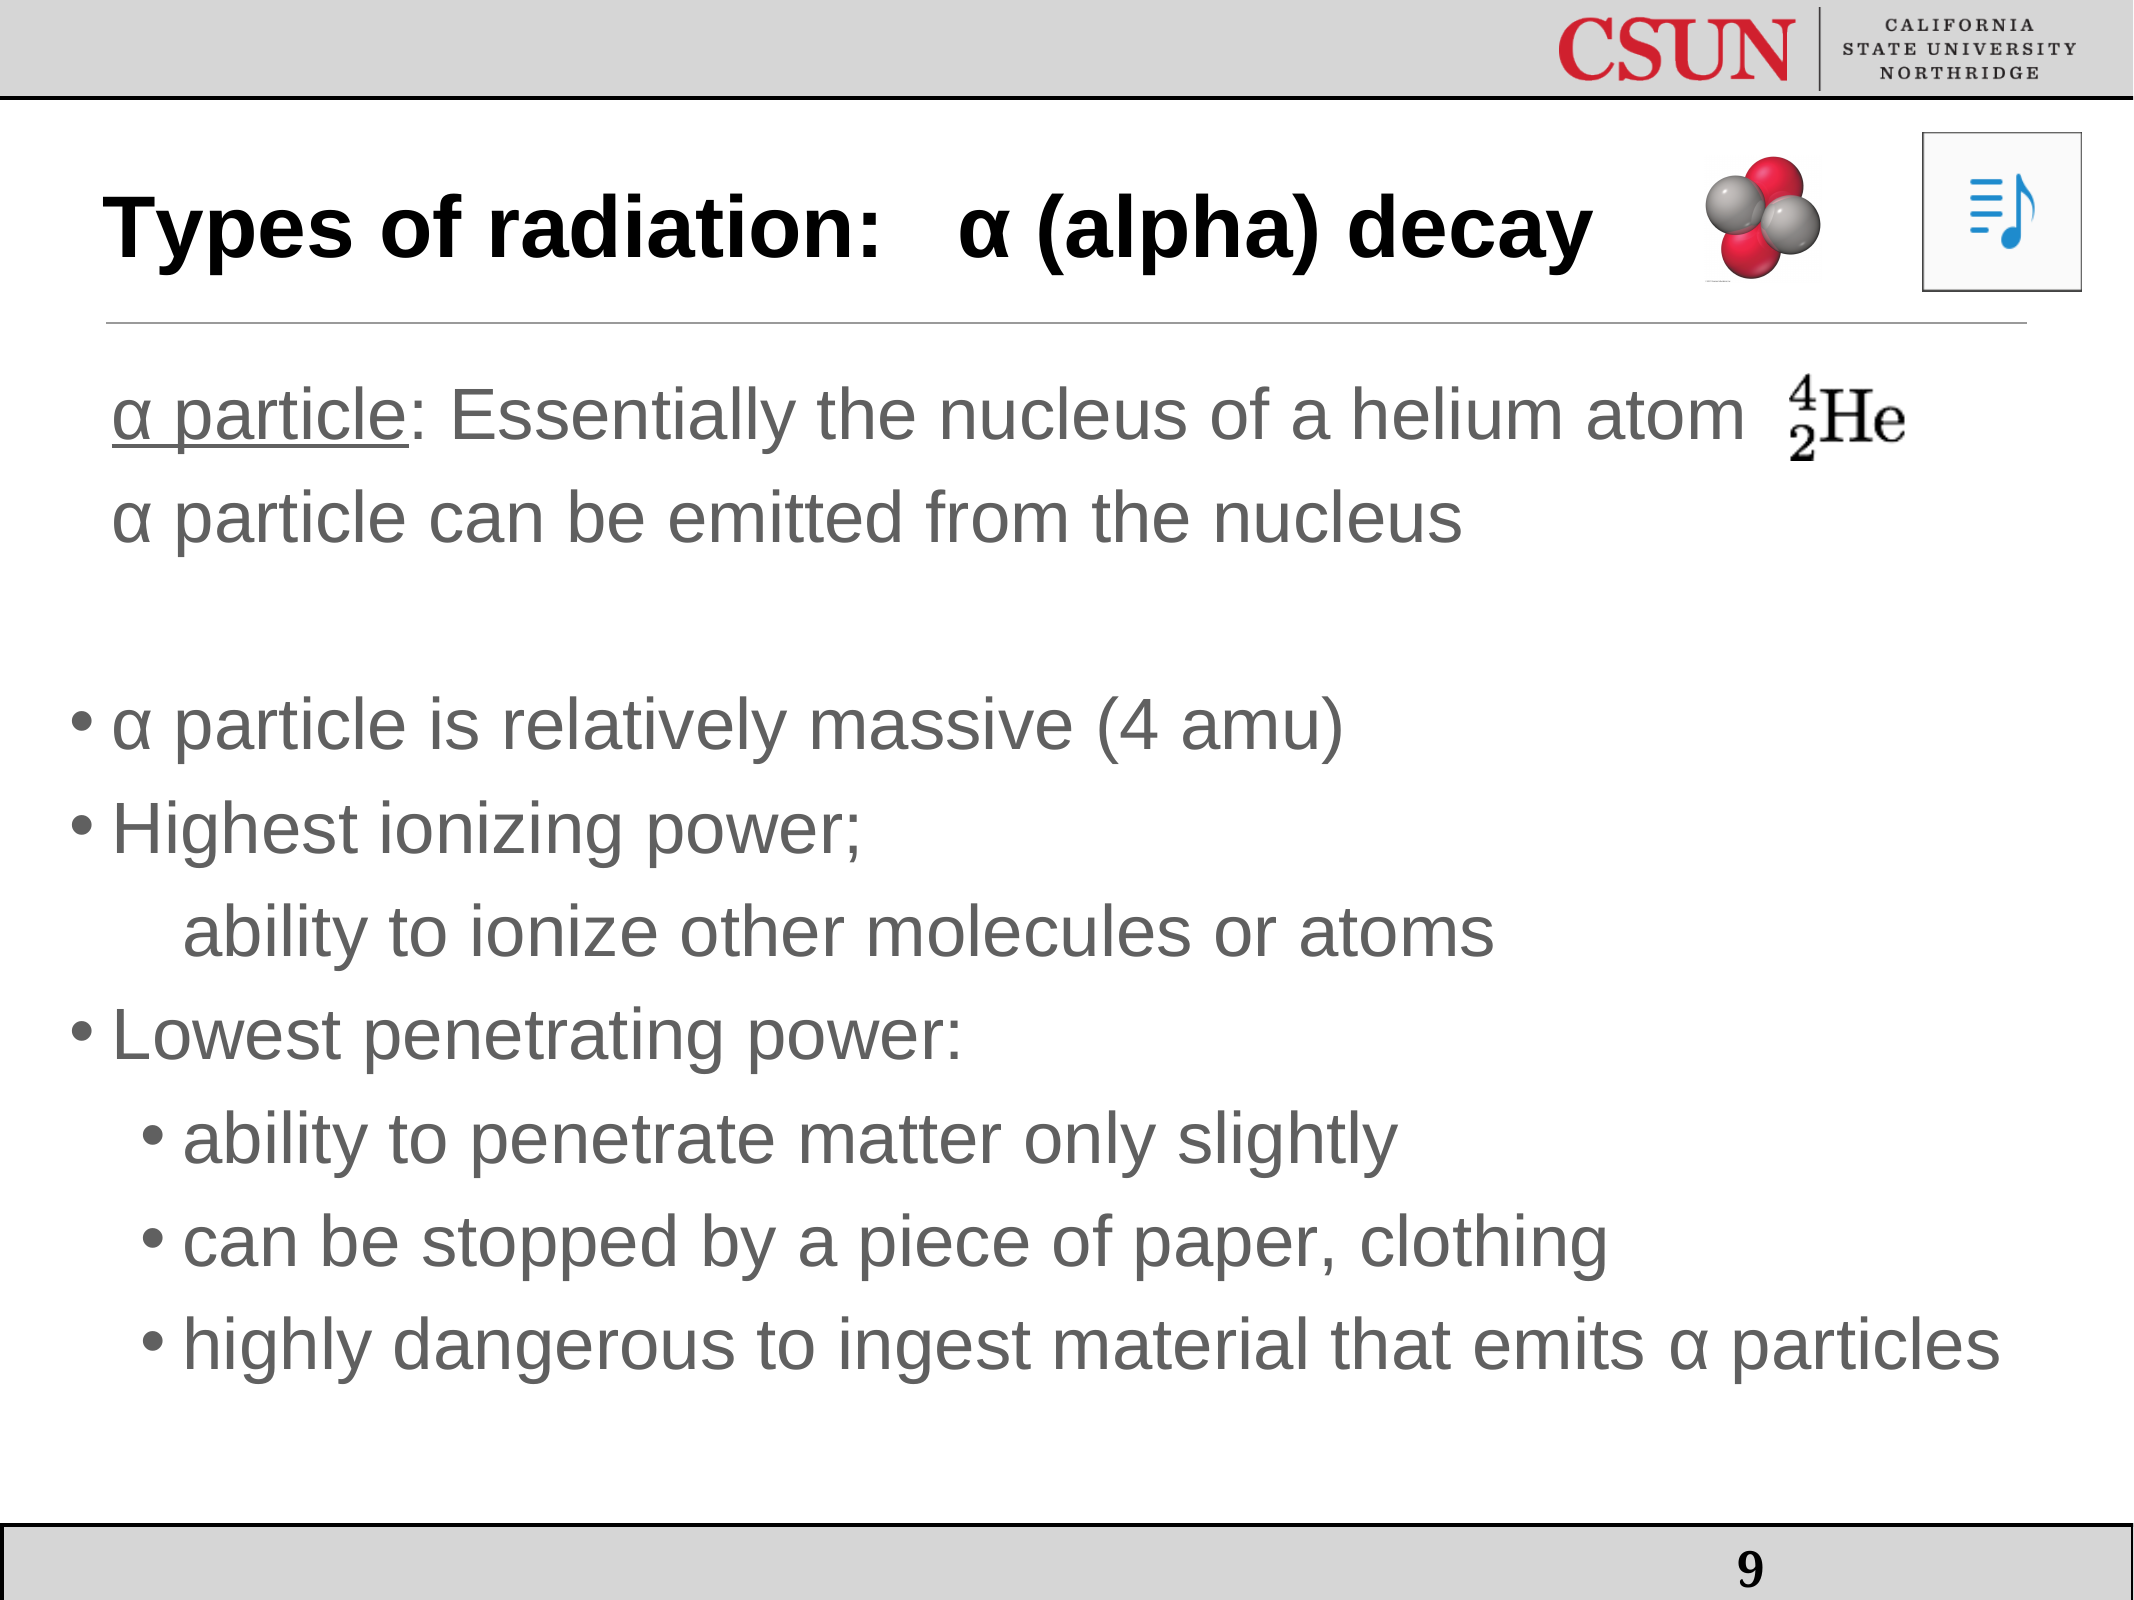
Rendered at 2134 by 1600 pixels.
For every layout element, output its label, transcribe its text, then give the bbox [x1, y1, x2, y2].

list α particle: Essentially the nucleus of a helium atom α particle can be emitted from the nucleus α particle is relatively massive (4 amu) Highest ionizing power; ability to ionize other molecules or atoms Lowest penetrating power: ability to penetrate matter only slightly can be stopped by a piece of paper, clothing highly dangerous to ingest material that emits α particles [61, 358, 2040, 1461]
picture [1559, 7, 2076, 91]
picture [1789, 373, 1907, 461]
text_box [1921, 130, 2084, 293]
title Types of radiation: α (alpha) decay [93, 104, 2040, 284]
picture [1704, 155, 1822, 284]
